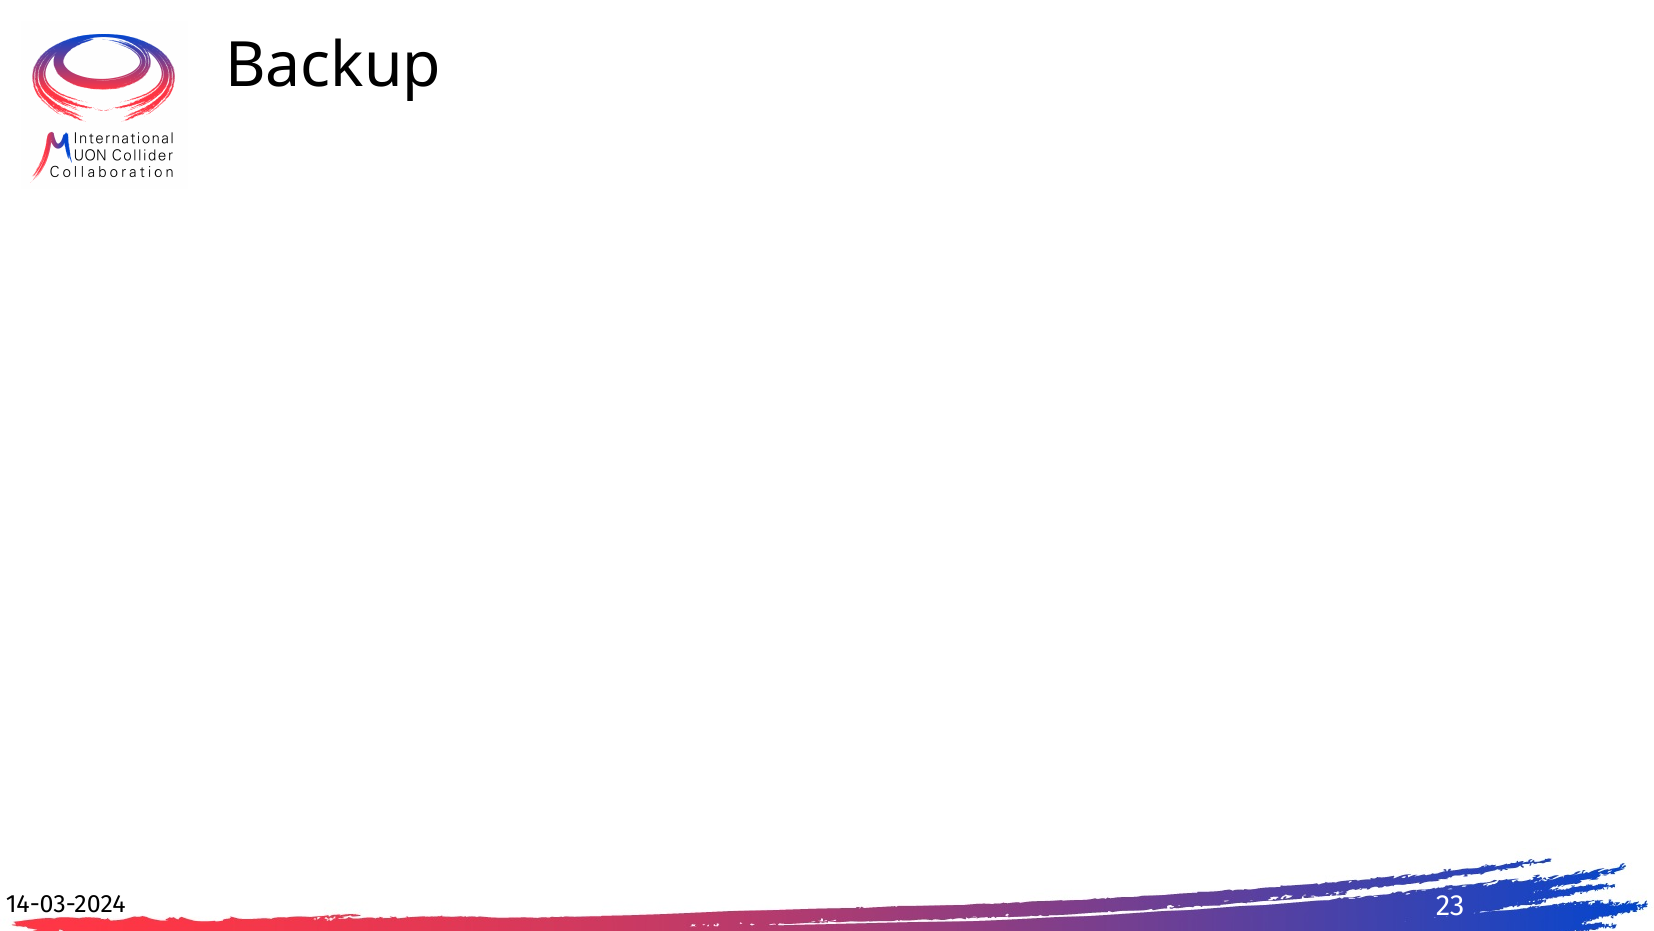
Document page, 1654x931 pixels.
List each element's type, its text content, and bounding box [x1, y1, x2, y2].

title Backup [225, 19, 1571, 181]
picture [21, 21, 188, 189]
picture [0, 848, 1654, 931]
